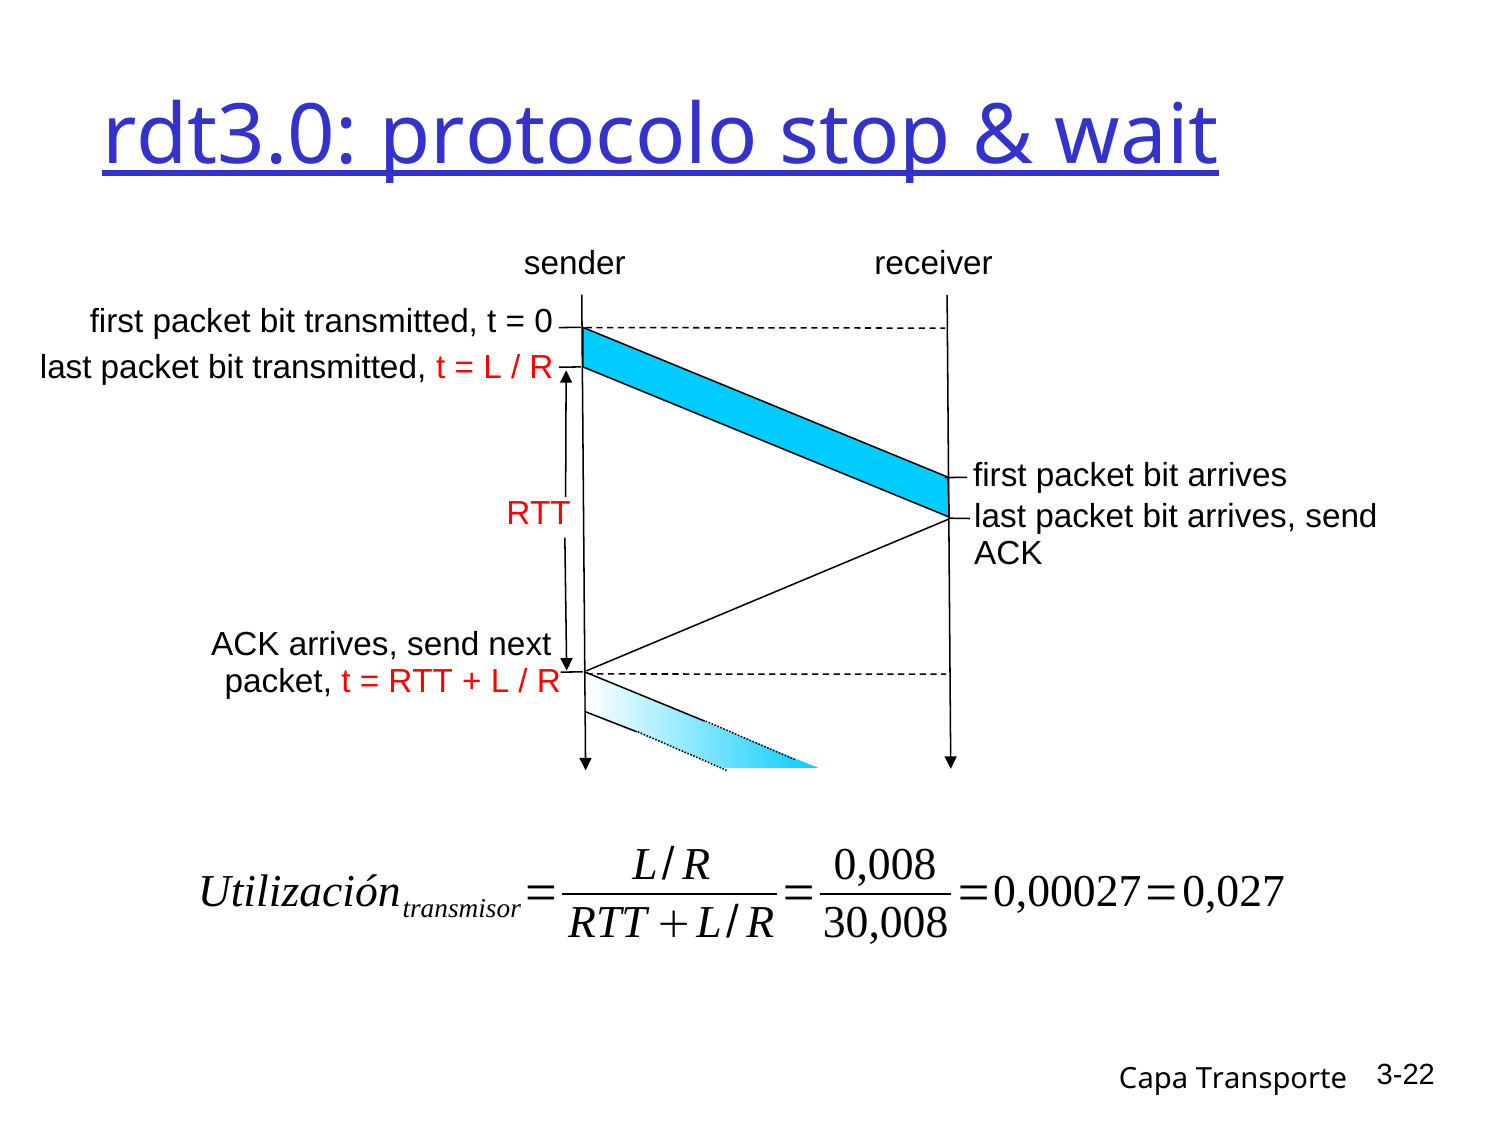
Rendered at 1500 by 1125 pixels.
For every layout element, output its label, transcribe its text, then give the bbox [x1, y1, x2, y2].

text_box RTT [452, 486, 592, 543]
text_box [641, 734, 650, 739]
text_box first packet bit arrives [958, 448, 1357, 507]
text_box [585, 674, 819, 768]
text_box receiver [852, 237, 1008, 295]
text_box first packet bit transmitted, t = 0 [38, 294, 569, 340]
text_box [582, 327, 950, 517]
text_box last packet bit arrives, send ACK [959, 489, 1471, 584]
text_box ACK arrives, send next packet, t = RTT + L / R [135, 618, 577, 723]
chart [191, 839, 1292, 948]
text_box sender [495, 237, 641, 295]
title rdt3.0: protocolo stop & wait [87, 37, 1500, 225]
text_box last packet bit transmitted, t = L / R [0, 340, 569, 399]
